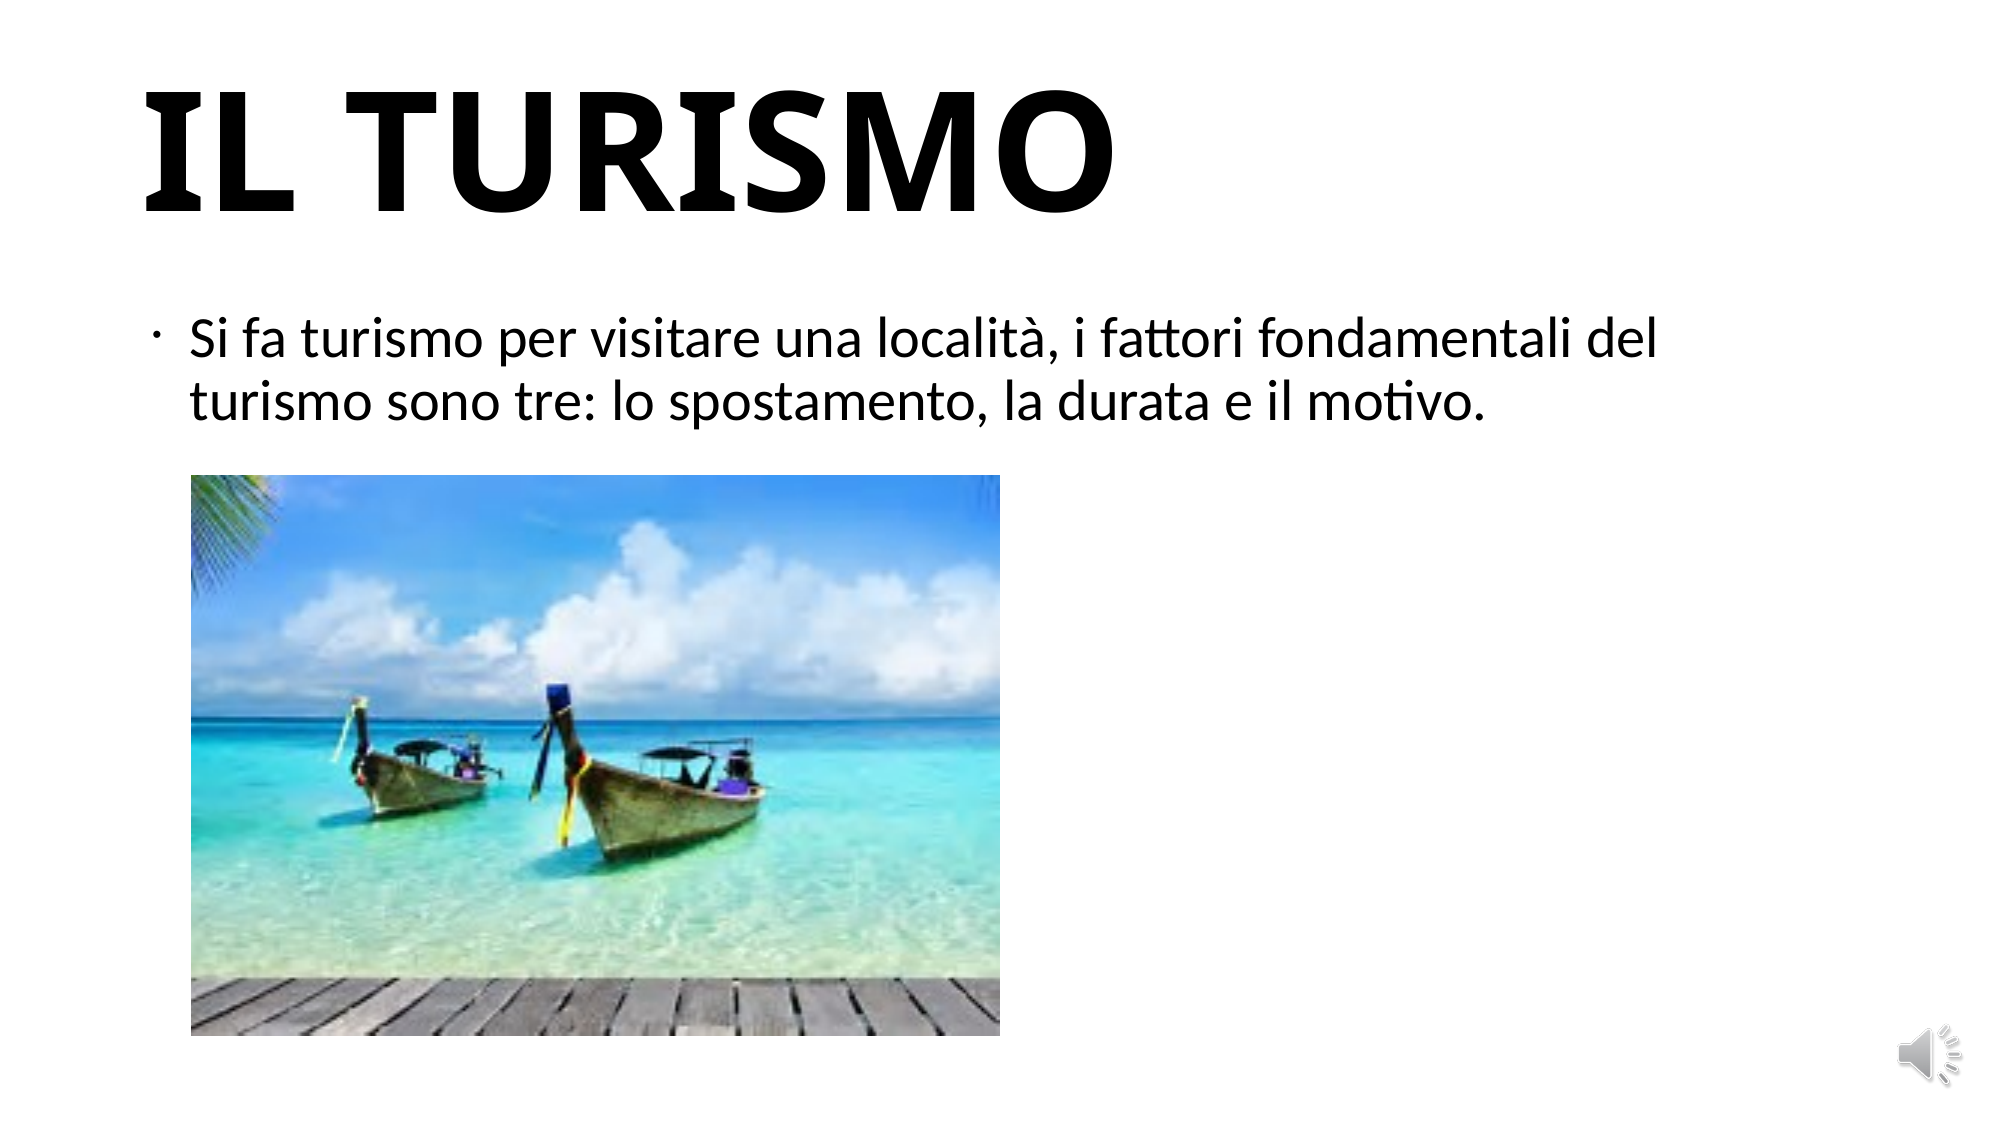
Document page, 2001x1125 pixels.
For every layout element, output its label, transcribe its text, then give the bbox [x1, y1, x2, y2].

picture [191, 475, 1000, 1036]
list Si fa turismo per visitare una località, i fattori fondamentali del turismo sono tre: lo spostamento, la durata e il motivo. [137, 299, 1863, 1014]
title IL TURISMO [126, 59, 1852, 278]
picture [1897, 1022, 1965, 1090]
